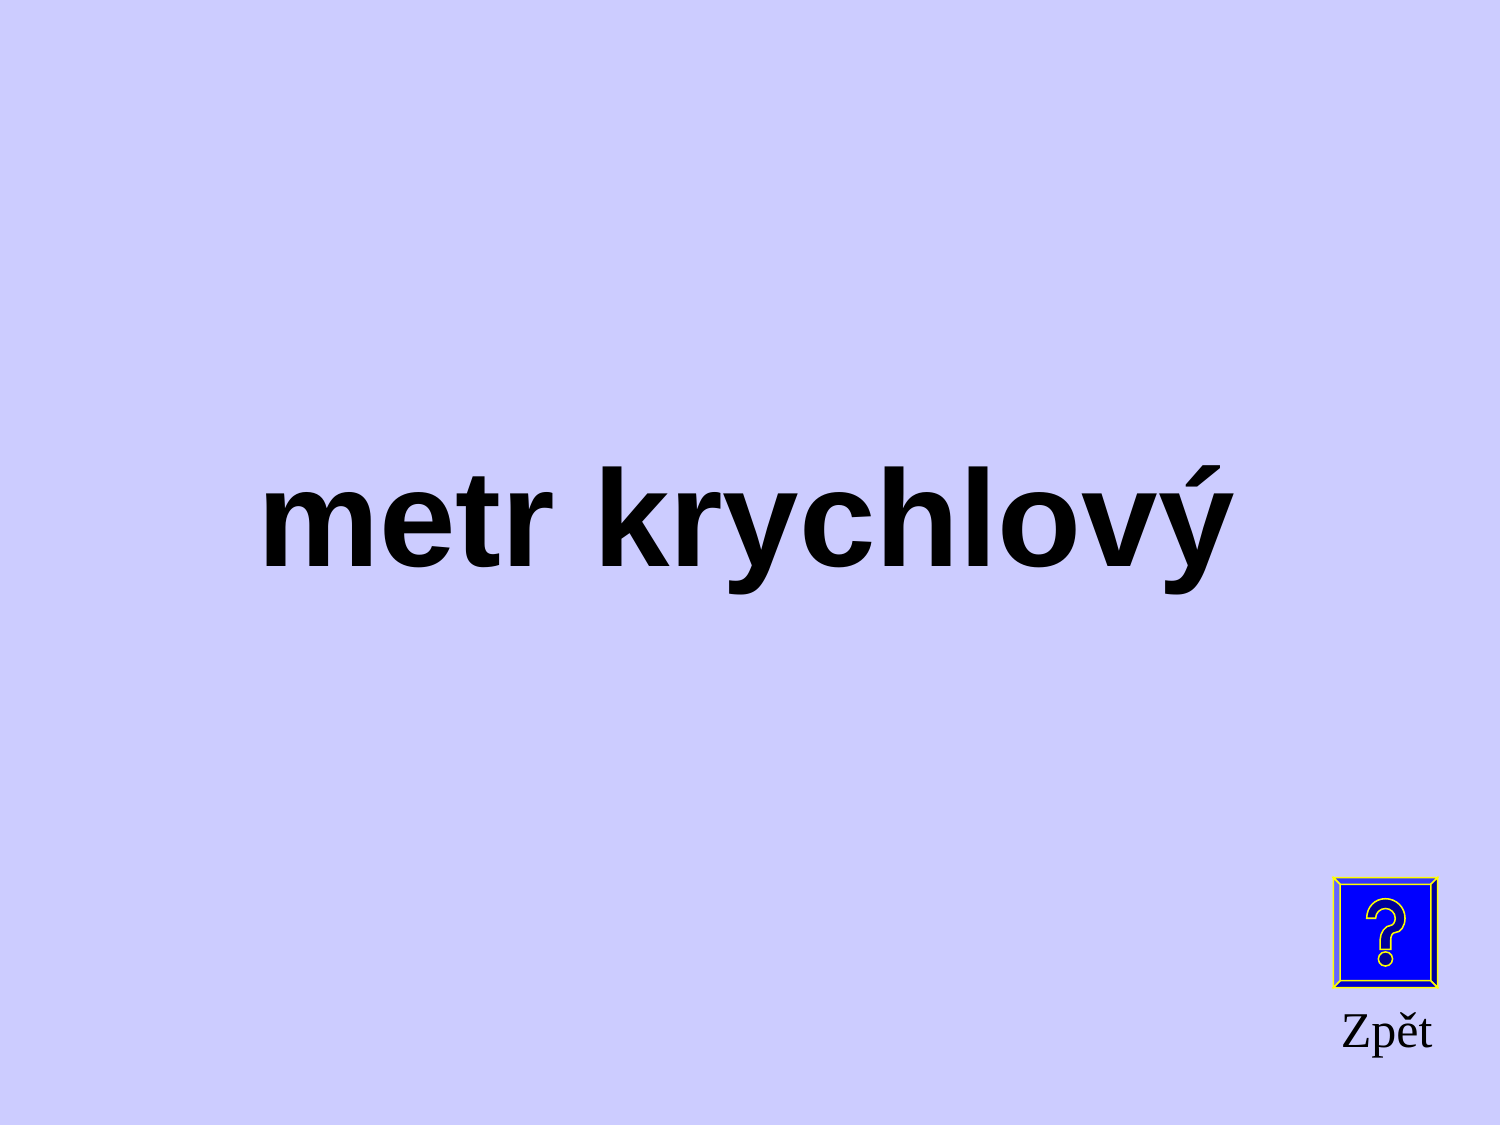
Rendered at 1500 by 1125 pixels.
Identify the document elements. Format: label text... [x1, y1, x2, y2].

text_box metr krychlový [55, 420, 1438, 602]
text_box [1334, 877, 1438, 988]
text_box Zpět [1274, 990, 1500, 1066]
